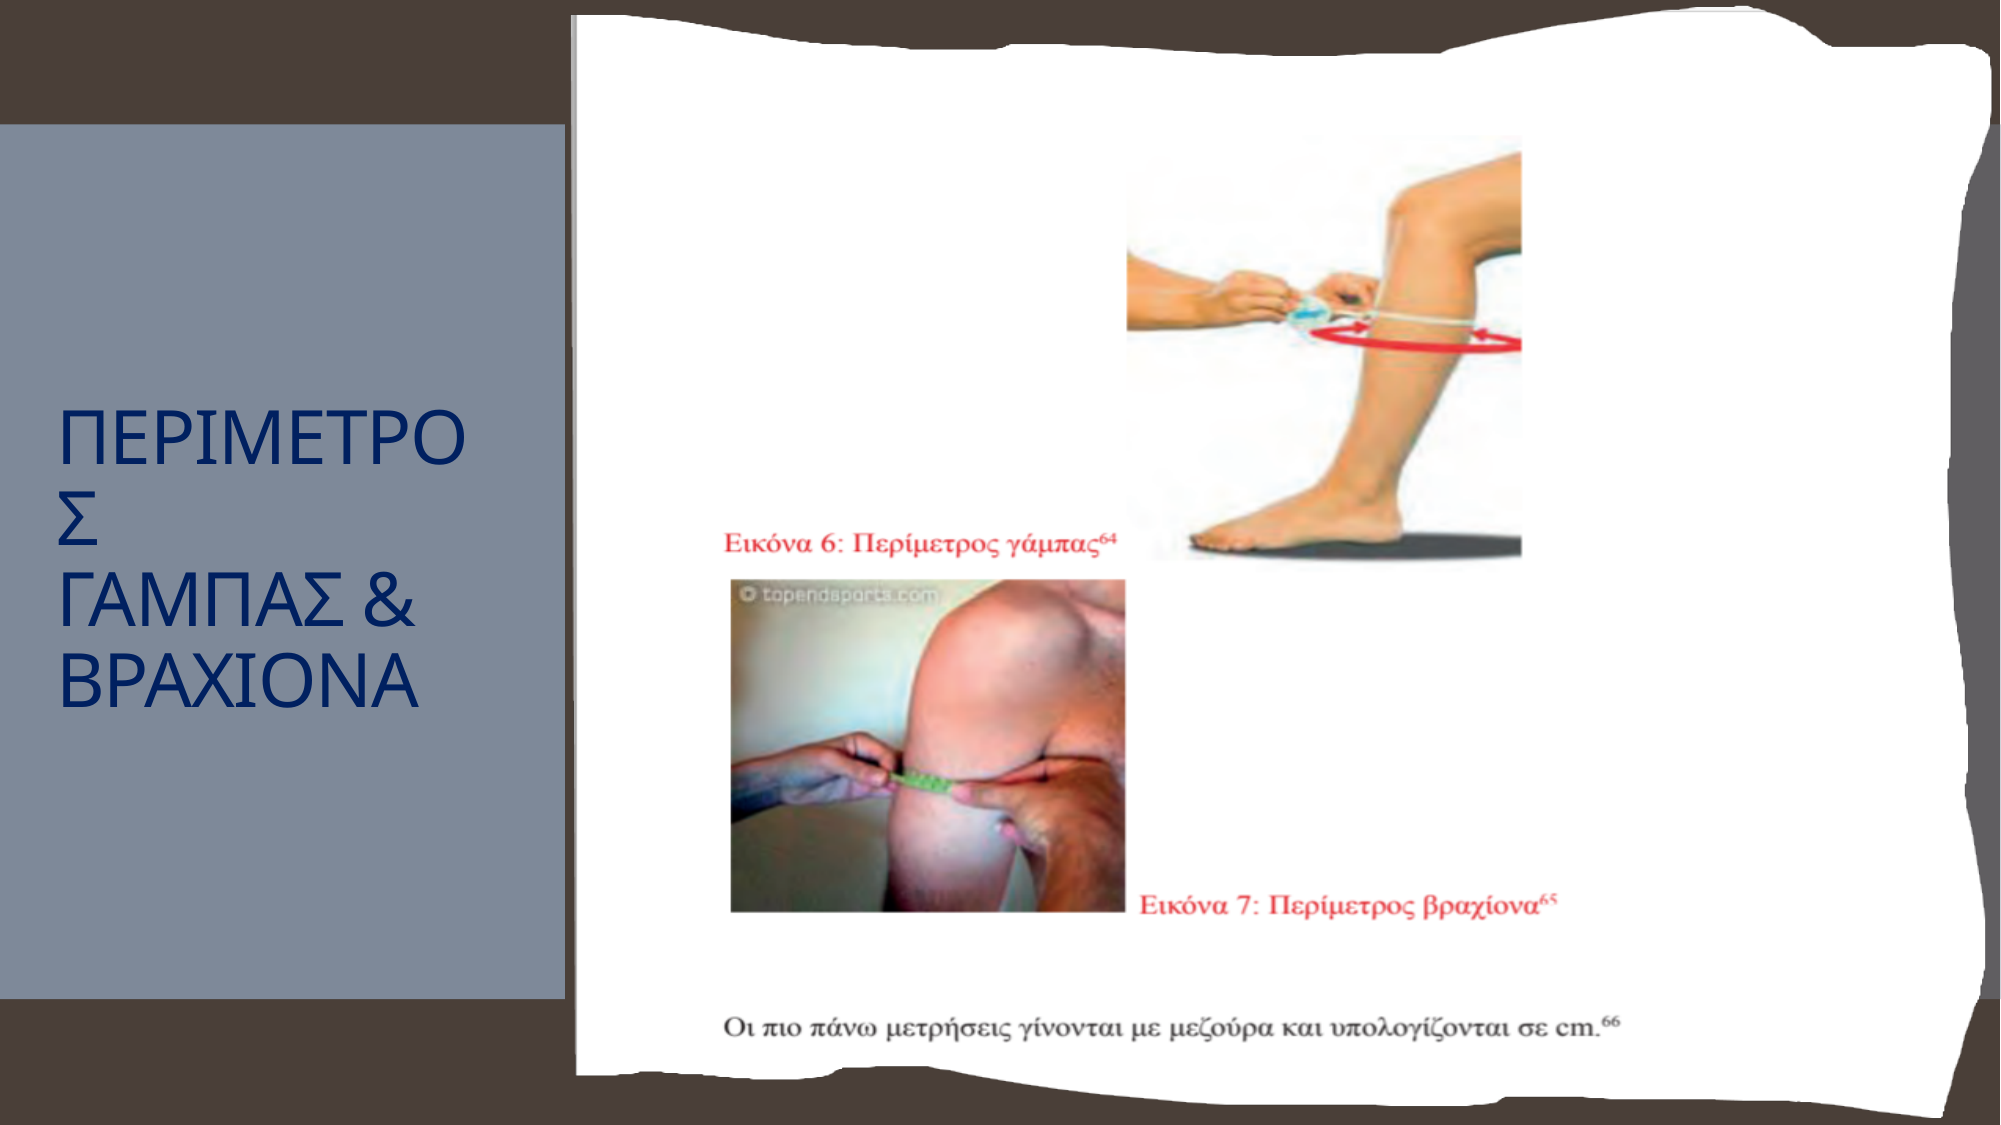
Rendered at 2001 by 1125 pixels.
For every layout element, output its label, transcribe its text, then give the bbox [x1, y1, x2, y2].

picture [563, 0, 2000, 1125]
title ΠΕΡΙΜΕΤΡΟΣ ΓΑΜΠΑΣ & ΒΡΑΧΙΟΝΑ [41, 184, 526, 940]
